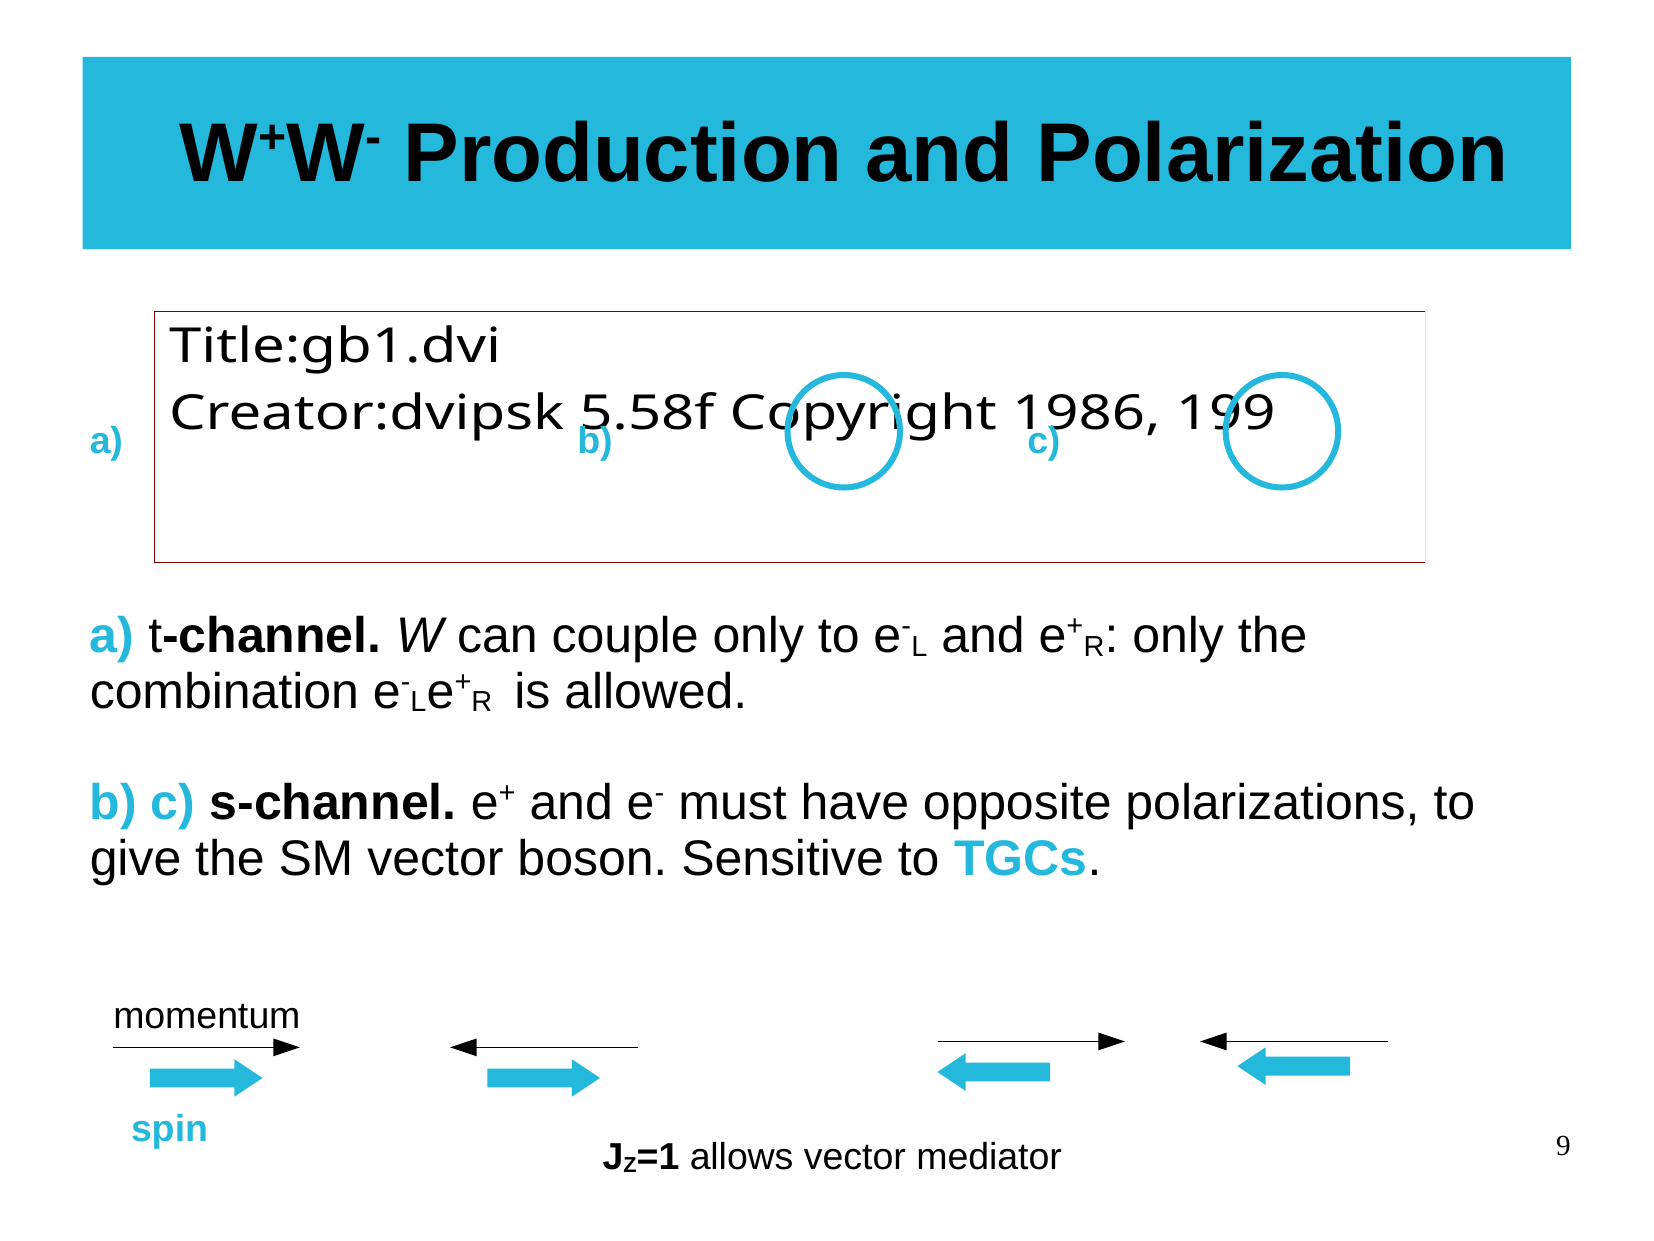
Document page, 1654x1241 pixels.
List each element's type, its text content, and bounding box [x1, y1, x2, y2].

chart [778, 597, 897, 657]
text_box c) [1012, 412, 1163, 470]
text_box [1237, 1047, 1351, 1085]
text_box [937, 1053, 1051, 1091]
text_box b) [562, 412, 713, 470]
text_box [487, 1059, 601, 1097]
text_box spin [116, 1099, 379, 1157]
title W+W- Production and Polarization [82, 56, 1571, 250]
text_box a) [75, 412, 226, 470]
picture [150, 308, 1426, 563]
text_box [149, 1059, 263, 1097]
text_box momentum [98, 986, 362, 1044]
text_box a) t-channel. W can couple only to e-L and e+R: only the combination e-Le+R is allowed. b) c) s-channel. e+ and e- must have opposite polarizations, to give the SM vector boson. Sensitive to TGCs. [75, 600, 1576, 1212]
text_box JZ=1 allows vector mediator [587, 1128, 1413, 1204]
